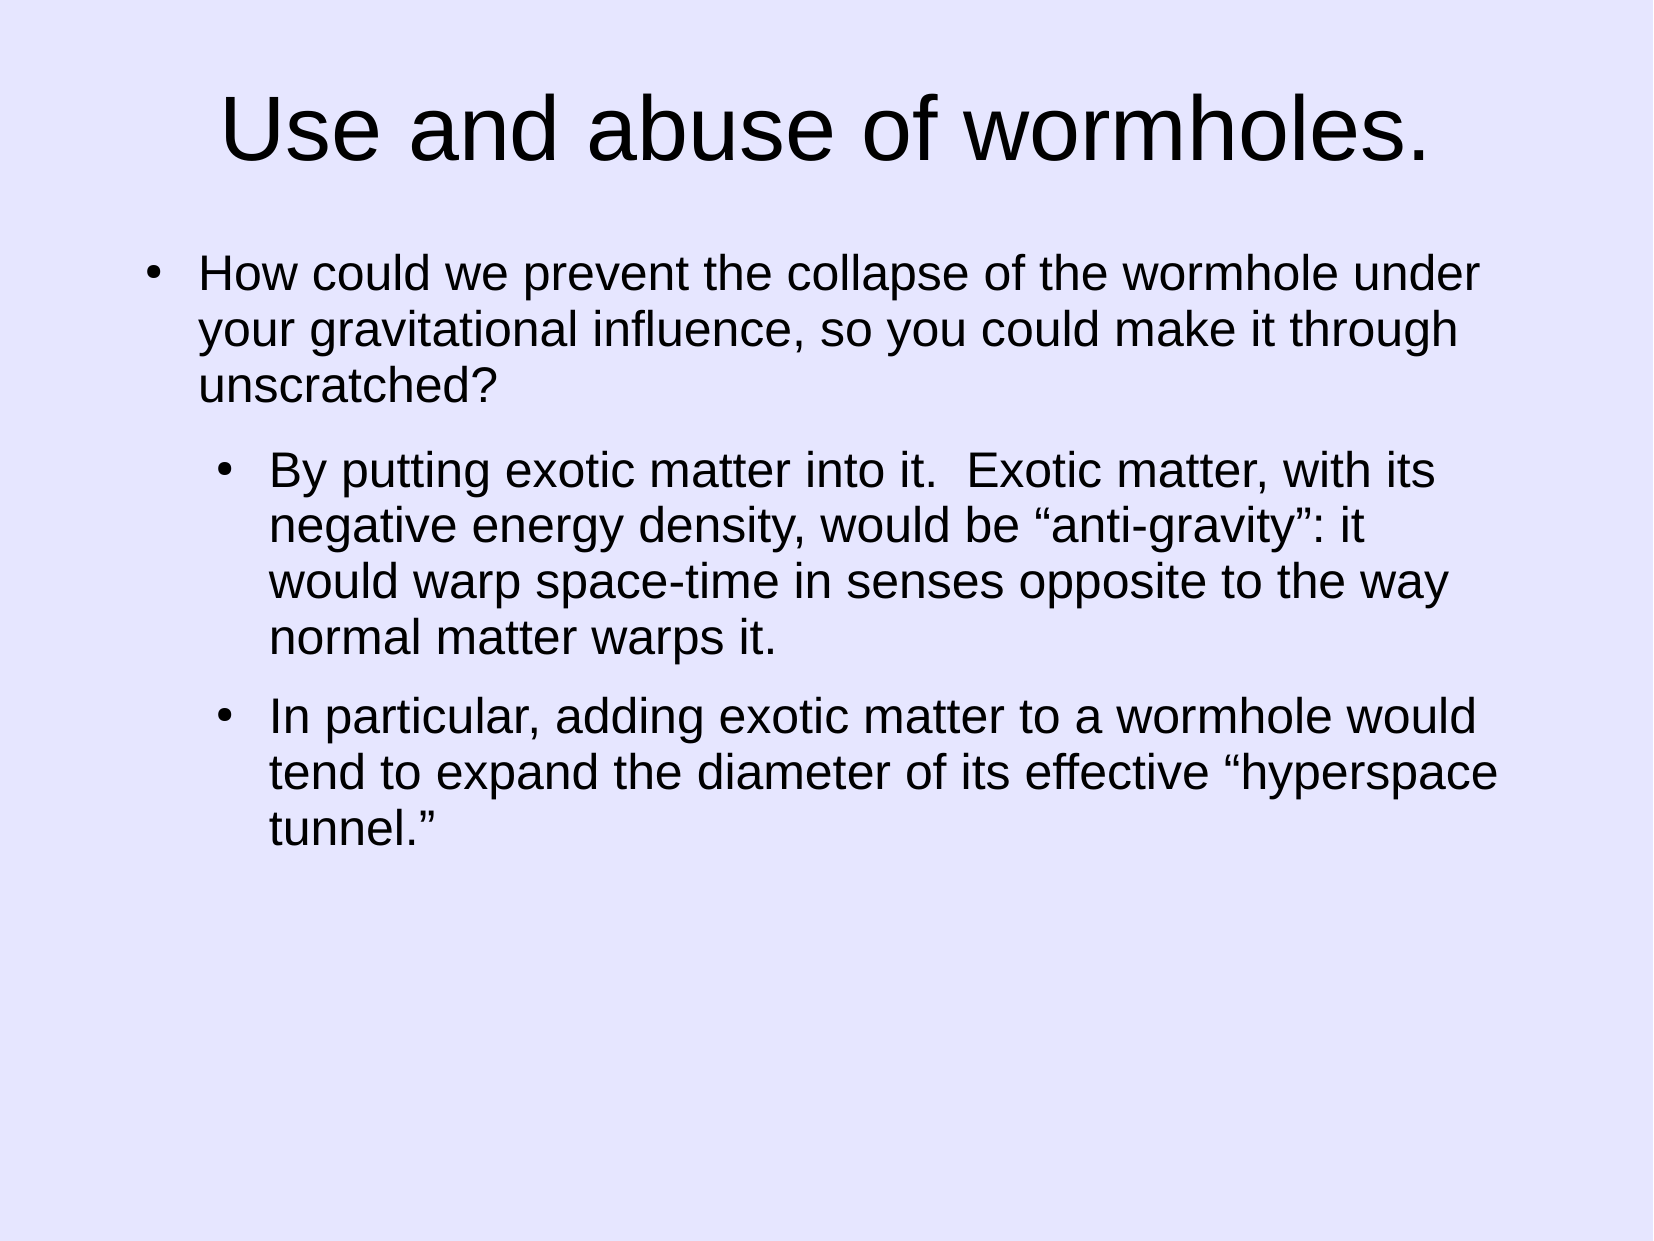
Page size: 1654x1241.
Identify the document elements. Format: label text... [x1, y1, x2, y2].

title Use and abuse of wormholes. [123, 41, 1529, 188]
list How could we prevent the collapse of the wormhole under your gravitational influence, so you could make it through unscratched? By putting exotic matter into it. Exotic matter, with its negative energy density, would be “anti-gravity”: it would warp space-time in senses opposite to the way normal matter warps it. In particular, adding exotic matter to a wormhole would tend to expand the diameter of its effective “hyperspace tunnel.” [112, 237, 1518, 1126]
